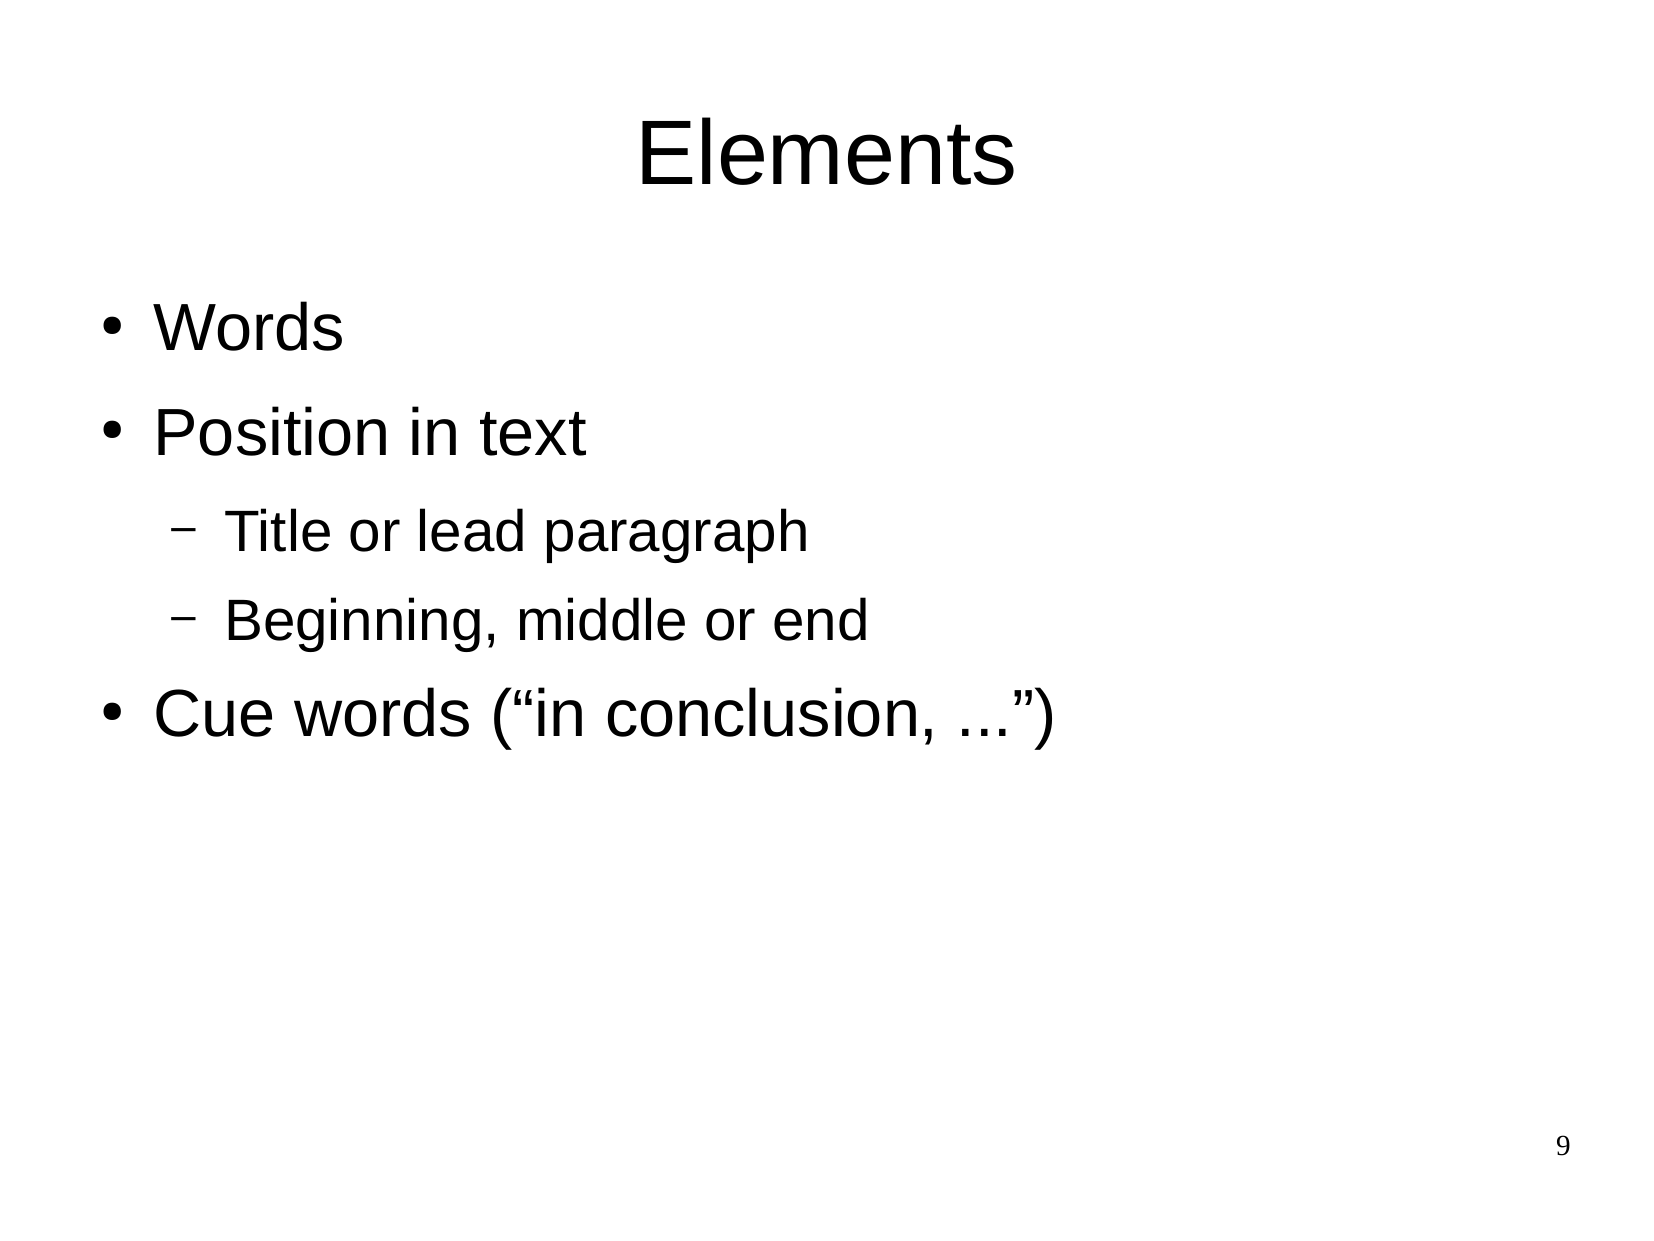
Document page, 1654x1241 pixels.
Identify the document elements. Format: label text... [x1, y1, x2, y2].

list Words Position in text Title or lead paragraph Beginning, middle or end Cue words (“in conclusion, ...”) [82, 290, 1571, 1010]
title Elements [82, 49, 1571, 257]
